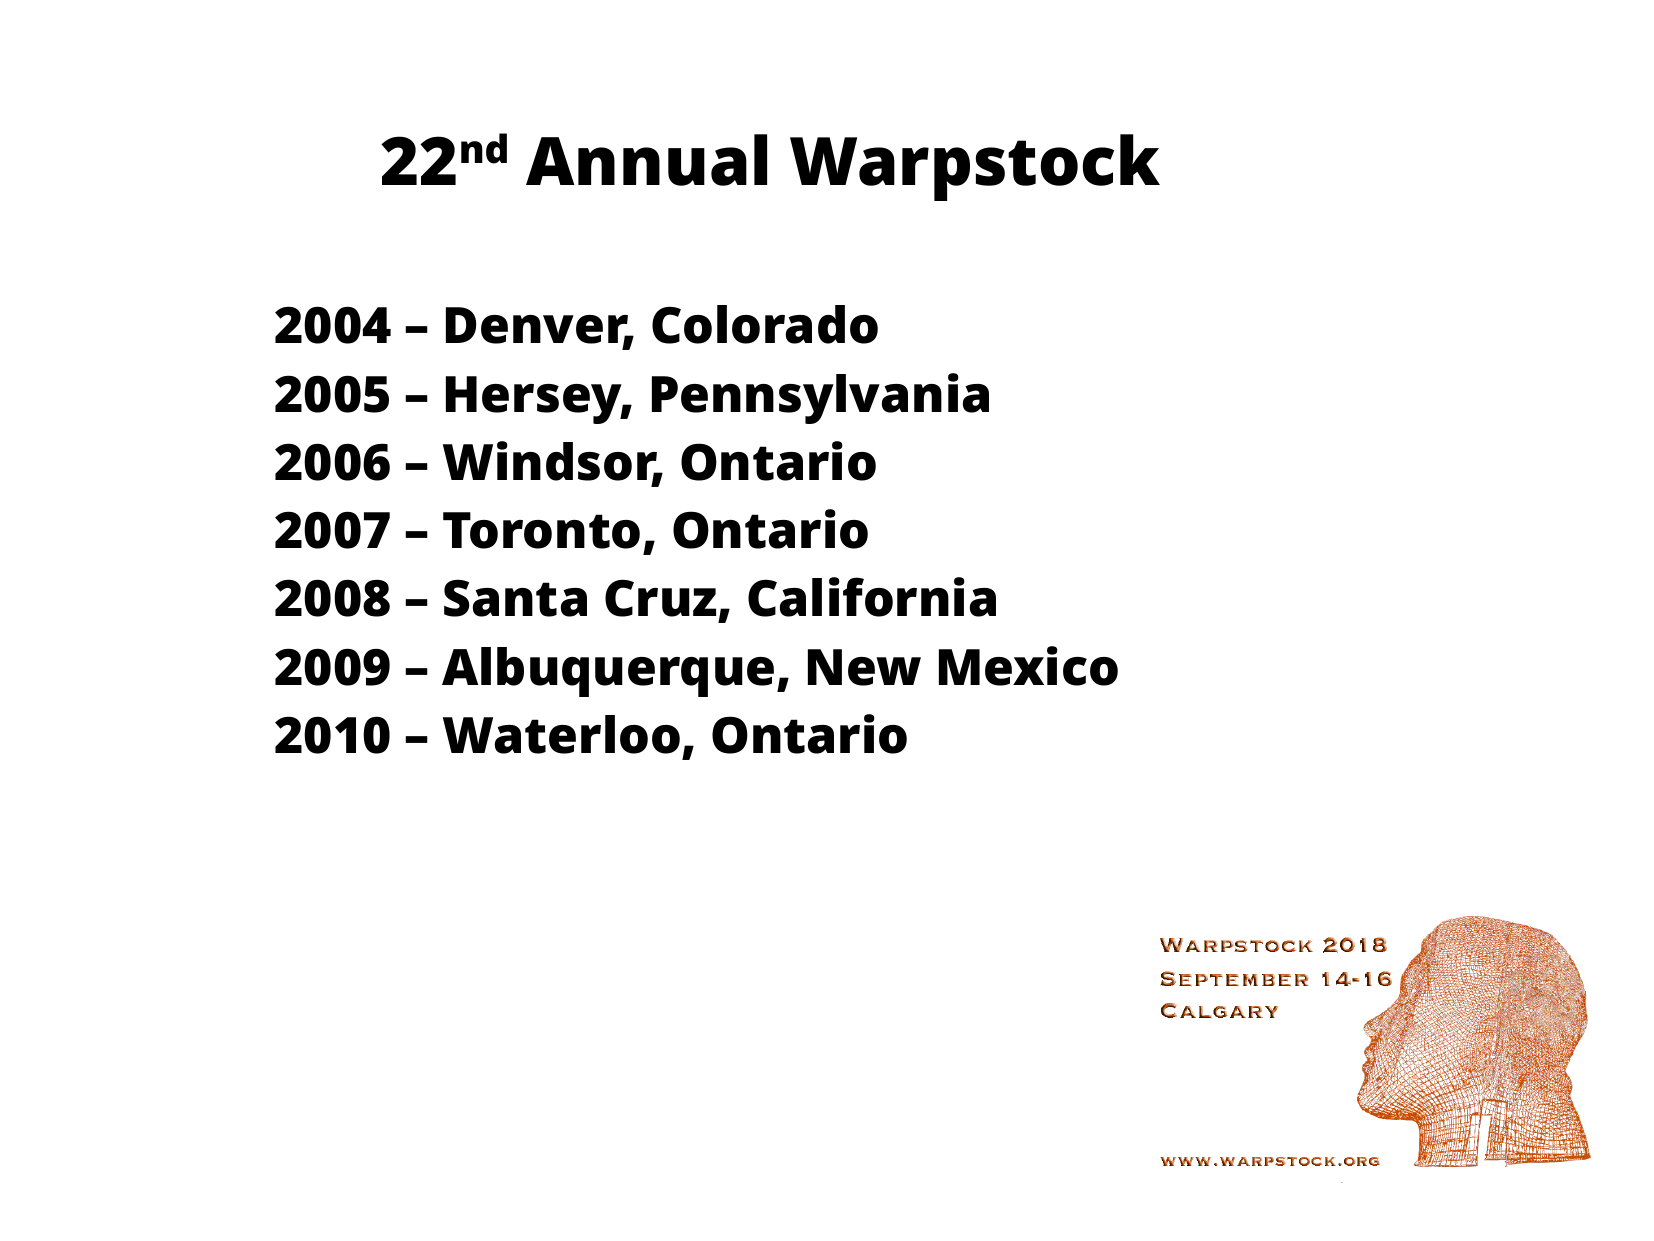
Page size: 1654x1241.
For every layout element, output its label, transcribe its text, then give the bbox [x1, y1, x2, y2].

text_box 2004 – Denver, Colorado 2005 – Hersey, Pennsylvania 2006 – Windsor, Ontario 2007 – Toronto, Ontario 2008 – Santa Cruz, California 2009 – Albuquerque, New Mexico 2010 – Waterloo, Ontario [259, 282, 1335, 792]
picture [1145, 909, 1603, 1183]
text_box 22nd Annual Warpstock [366, 106, 1548, 216]
